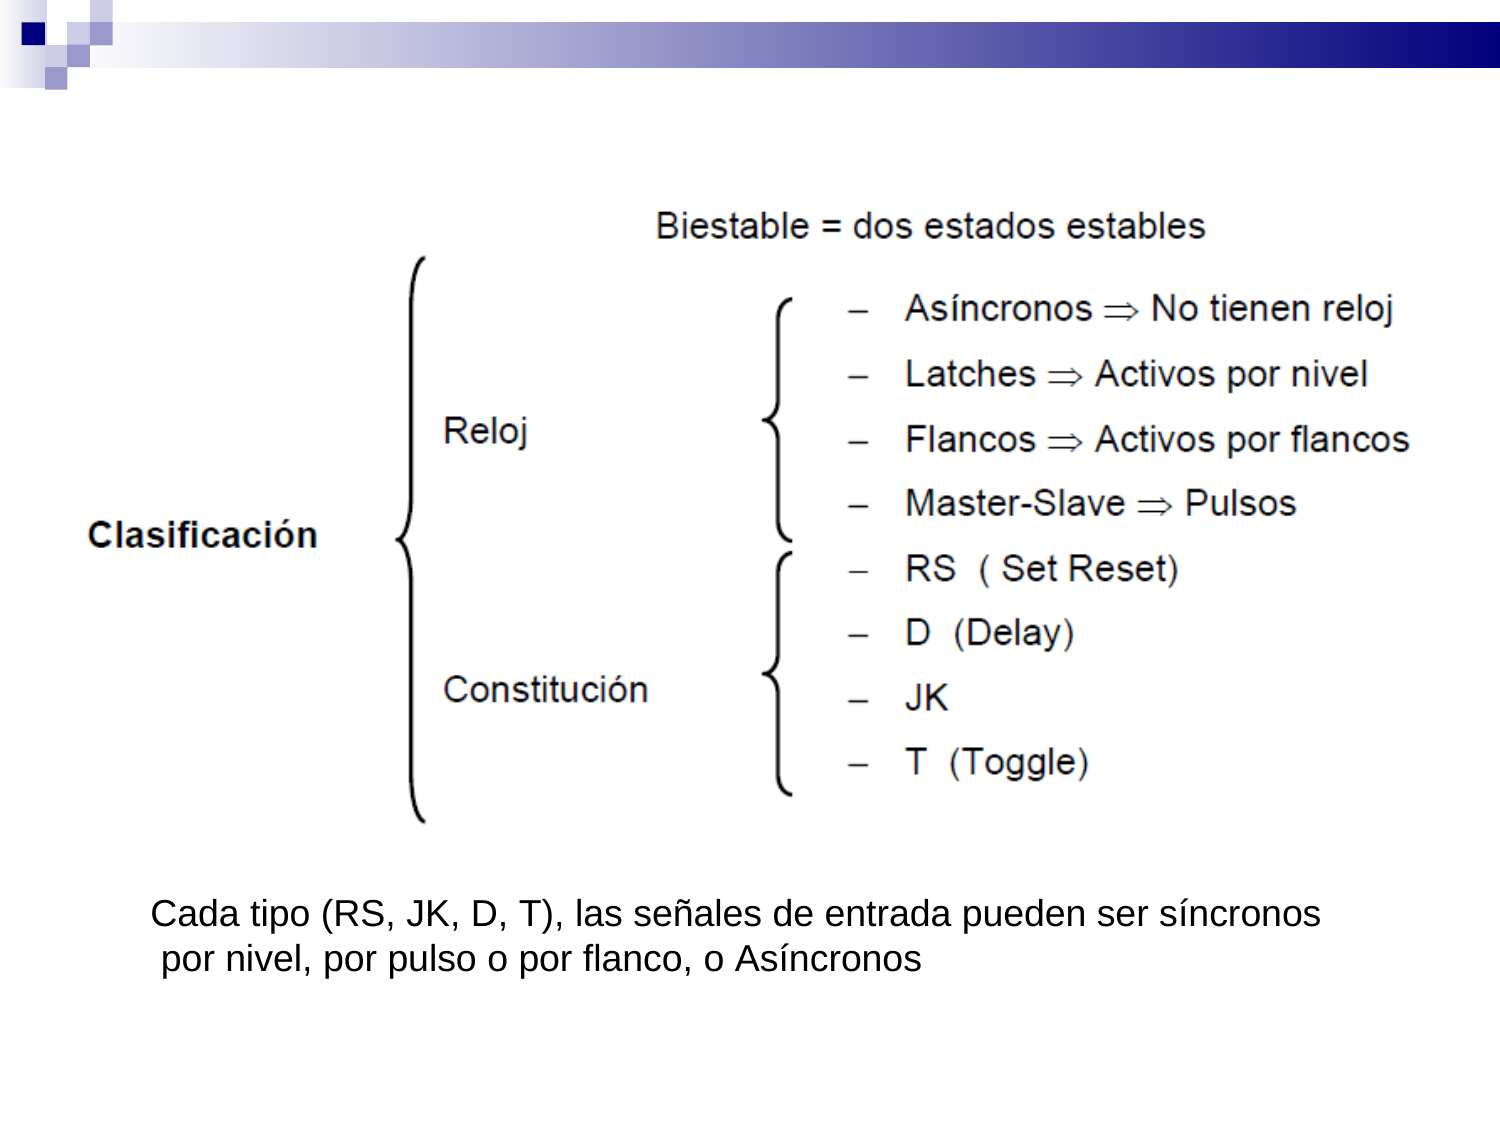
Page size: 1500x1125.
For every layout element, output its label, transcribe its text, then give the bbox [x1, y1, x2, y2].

picture [53, 208, 1442, 850]
text_box Cada tipo (RS, JK, D, T), las señales de entrada pueden ser síncronos por nivel, por pulso o por flanco, o Asíncronos [135, 881, 1353, 987]
